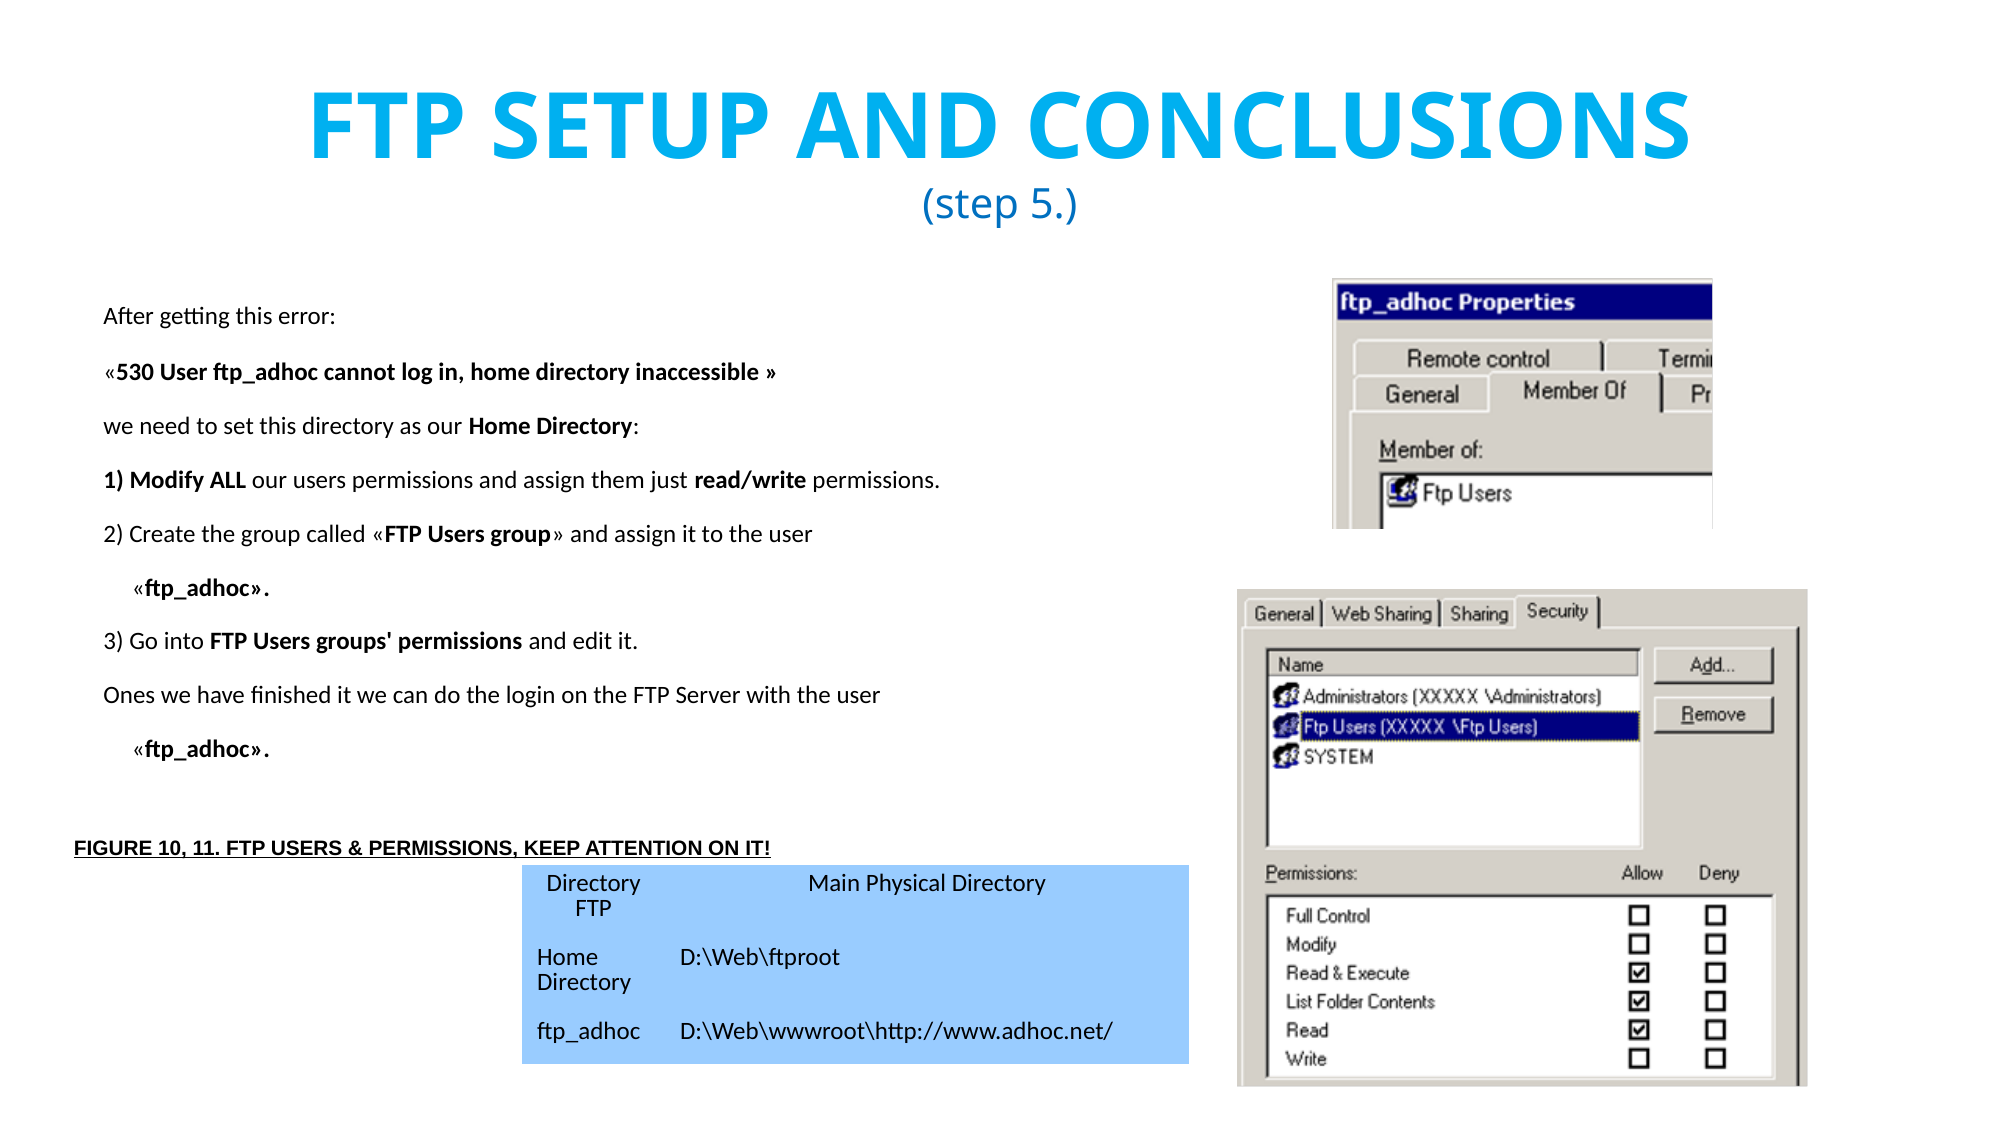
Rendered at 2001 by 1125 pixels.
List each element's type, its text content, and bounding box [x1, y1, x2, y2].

picture [1332, 277, 1714, 529]
table_cell D:\Web\ftproot [665, 939, 1189, 1013]
title FTP SETUP AND CONCLUSIONS (step 5.) [137, 59, 1863, 278]
table_cell D:\Web\wwwroot\http://www.adhoc.net/ [665, 1013, 1189, 1064]
table_header Main Physical Directory [665, 865, 1189, 939]
table_cell Home Directory [522, 939, 665, 1013]
table_header Directory FTP [522, 867, 665, 939]
picture [1237, 589, 1809, 1088]
list After getting this error: «530 User ftp_adhoc cannot log in, home directory inaccessible » we need to set this directory as our Home Directory: 1) Modify ALL our users permissions and assign them just read/write permissions. 2) Create the group called «FTP Users group» and assign it to the user «ftp_adhoc». 3) Go into FTP Users groups' permissions and edit it. Ones we have finished it we can do the login on the FTP Server with the user «ftp_adhoc». [88, 295, 1182, 798]
table_cell ftp_adhoc [522, 1013, 665, 1064]
text_box FIGURE 10, 11. FTP USERS & PERMISSIONS, KEEP ATTENTION ON IT! [59, 827, 786, 867]
